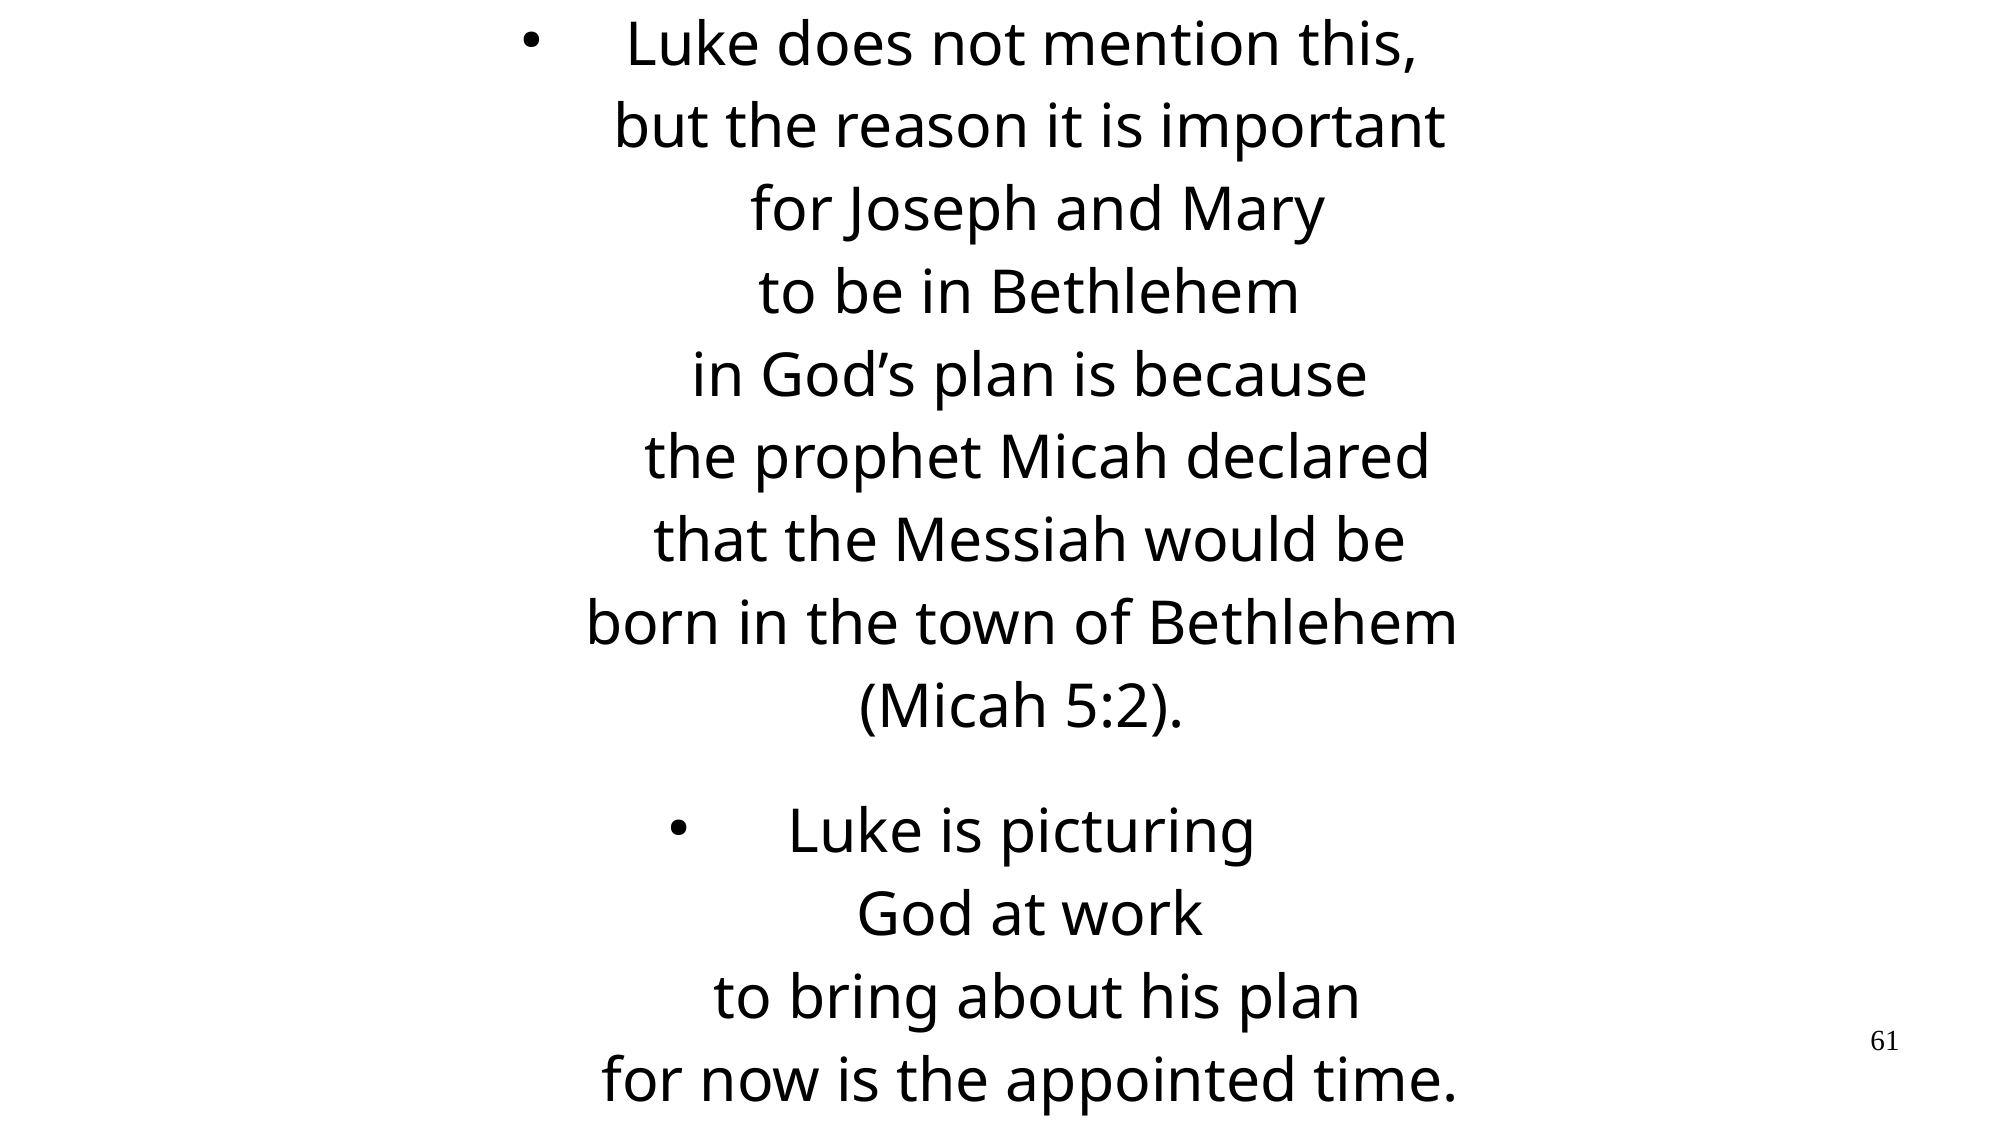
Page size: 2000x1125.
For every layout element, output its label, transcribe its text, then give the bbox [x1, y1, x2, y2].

list Luke does not mention this, but the reason it is important for Joseph and Mary to be in Bethlehem in God’s plan is because the prophet Micah declared that the Messiah would be born in the town of Bethlehem (Micah 5:2). Luke is picturing God at work to bring about his plan for now is the appointed time. [0, 0, 1996, 1123]
